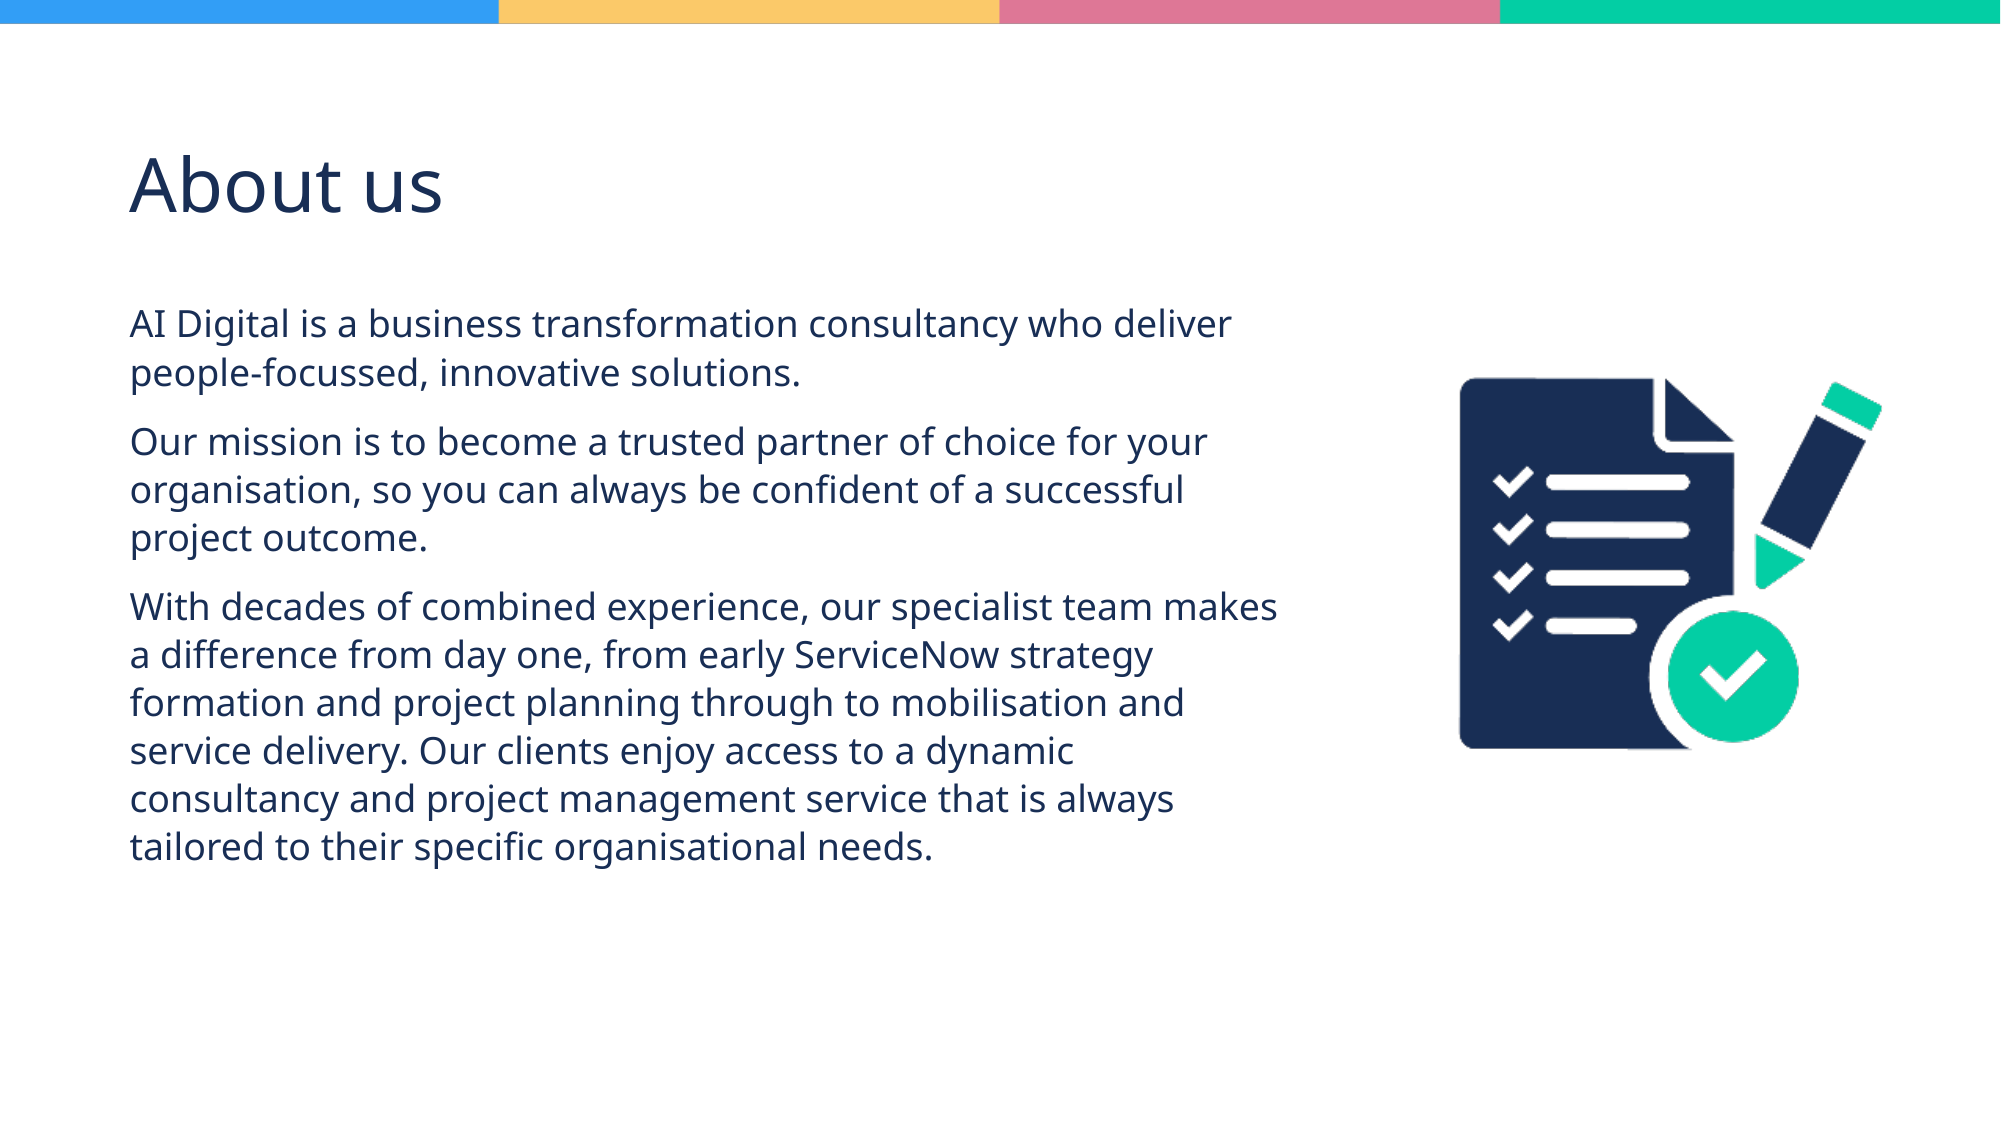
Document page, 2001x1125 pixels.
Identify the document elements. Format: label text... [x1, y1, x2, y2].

list AI Digital is a business transformation consultancy who deliver people-focussed, innovative solutions. Our mission is to become a trusted partner of choice for your organisation, so you can always be confident of a successful project outcome. With decades of combined experience, our specialist team makes a difference from day one, from early ServiceNow strategy formation and project planning through to mobilisation and service delivery. Our clients enjoy access to a dynamic consultancy and project management service that is always tailored to their specific organisational needs. [114, 289, 1296, 1004]
picture [1429, 351, 1913, 774]
title About us [114, 137, 1887, 239]
